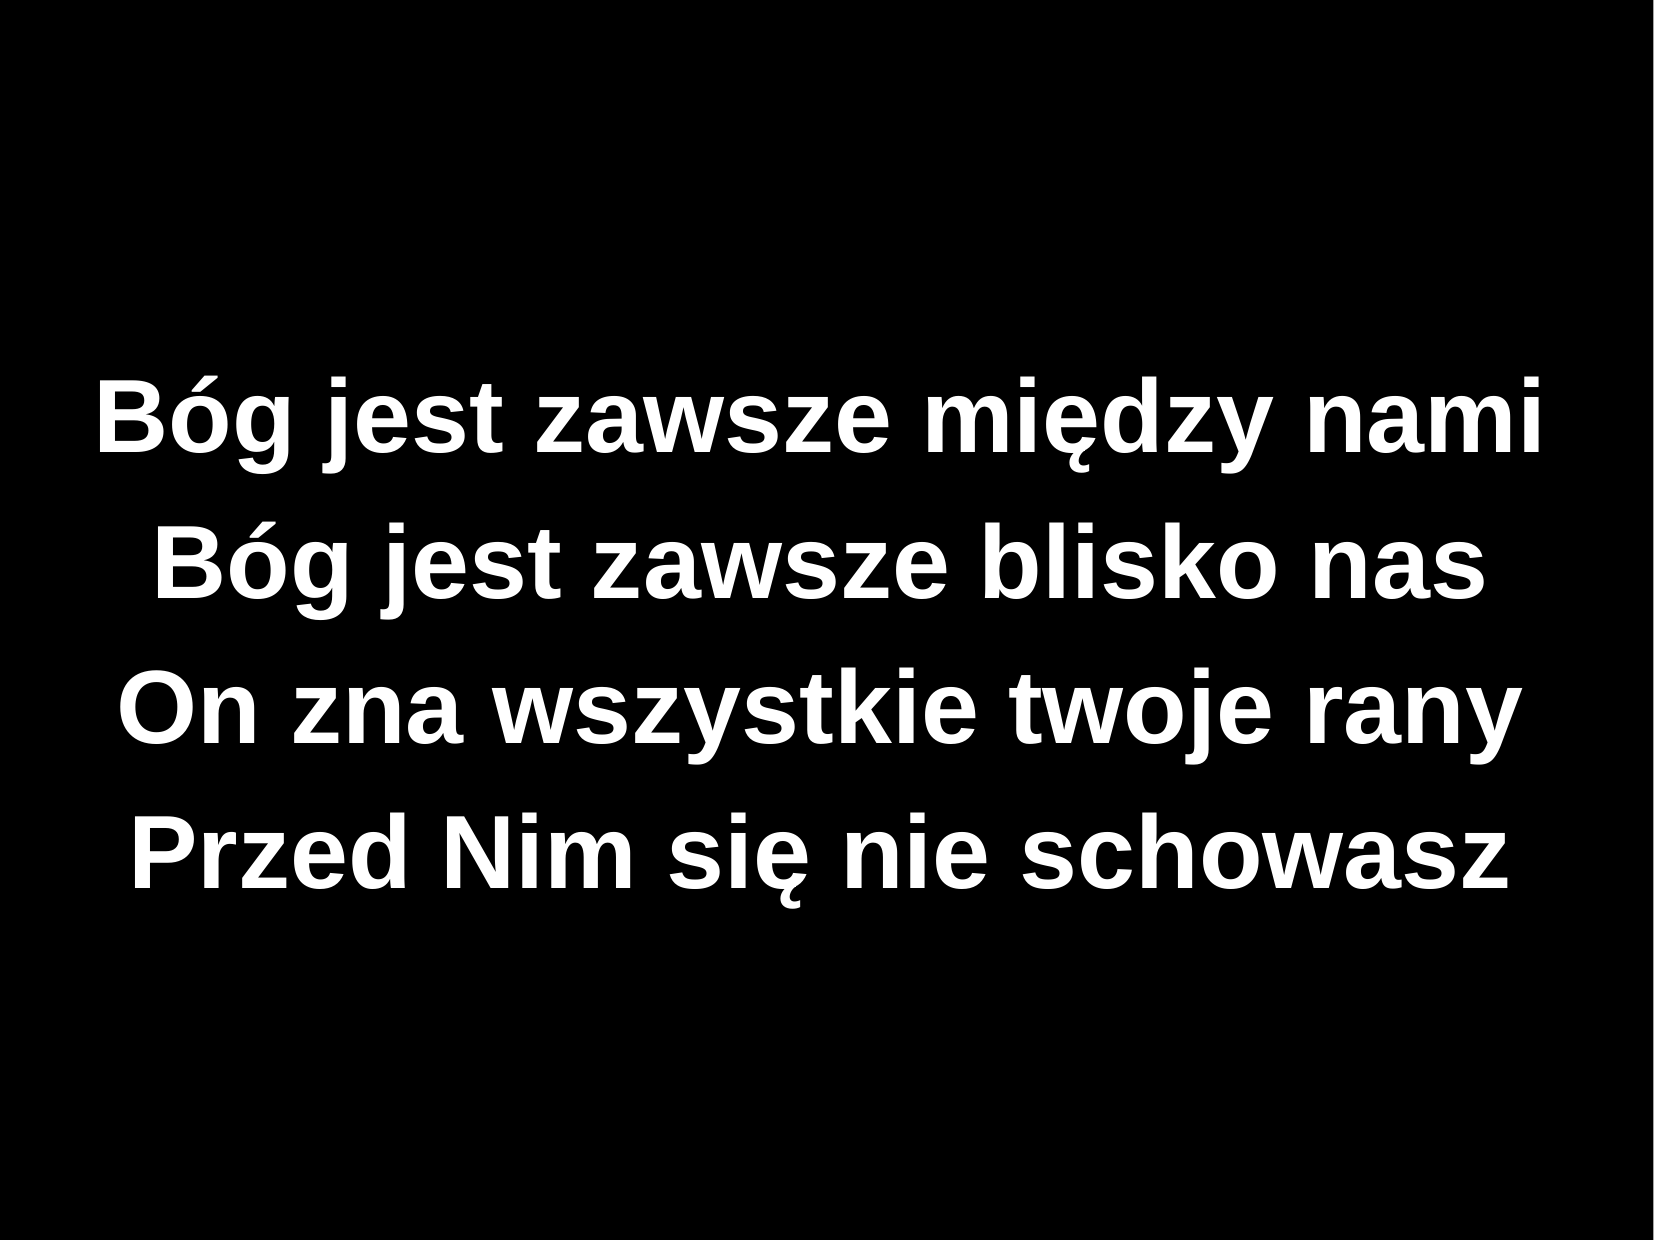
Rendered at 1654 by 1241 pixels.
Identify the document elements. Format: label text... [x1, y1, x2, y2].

subtitle Bóg jest zawsze między nami Bóg jest zawsze blisko nas On zna wszystkie twoje rany Przed Nim się nie schowasz [0, 0, 1642, 1241]
